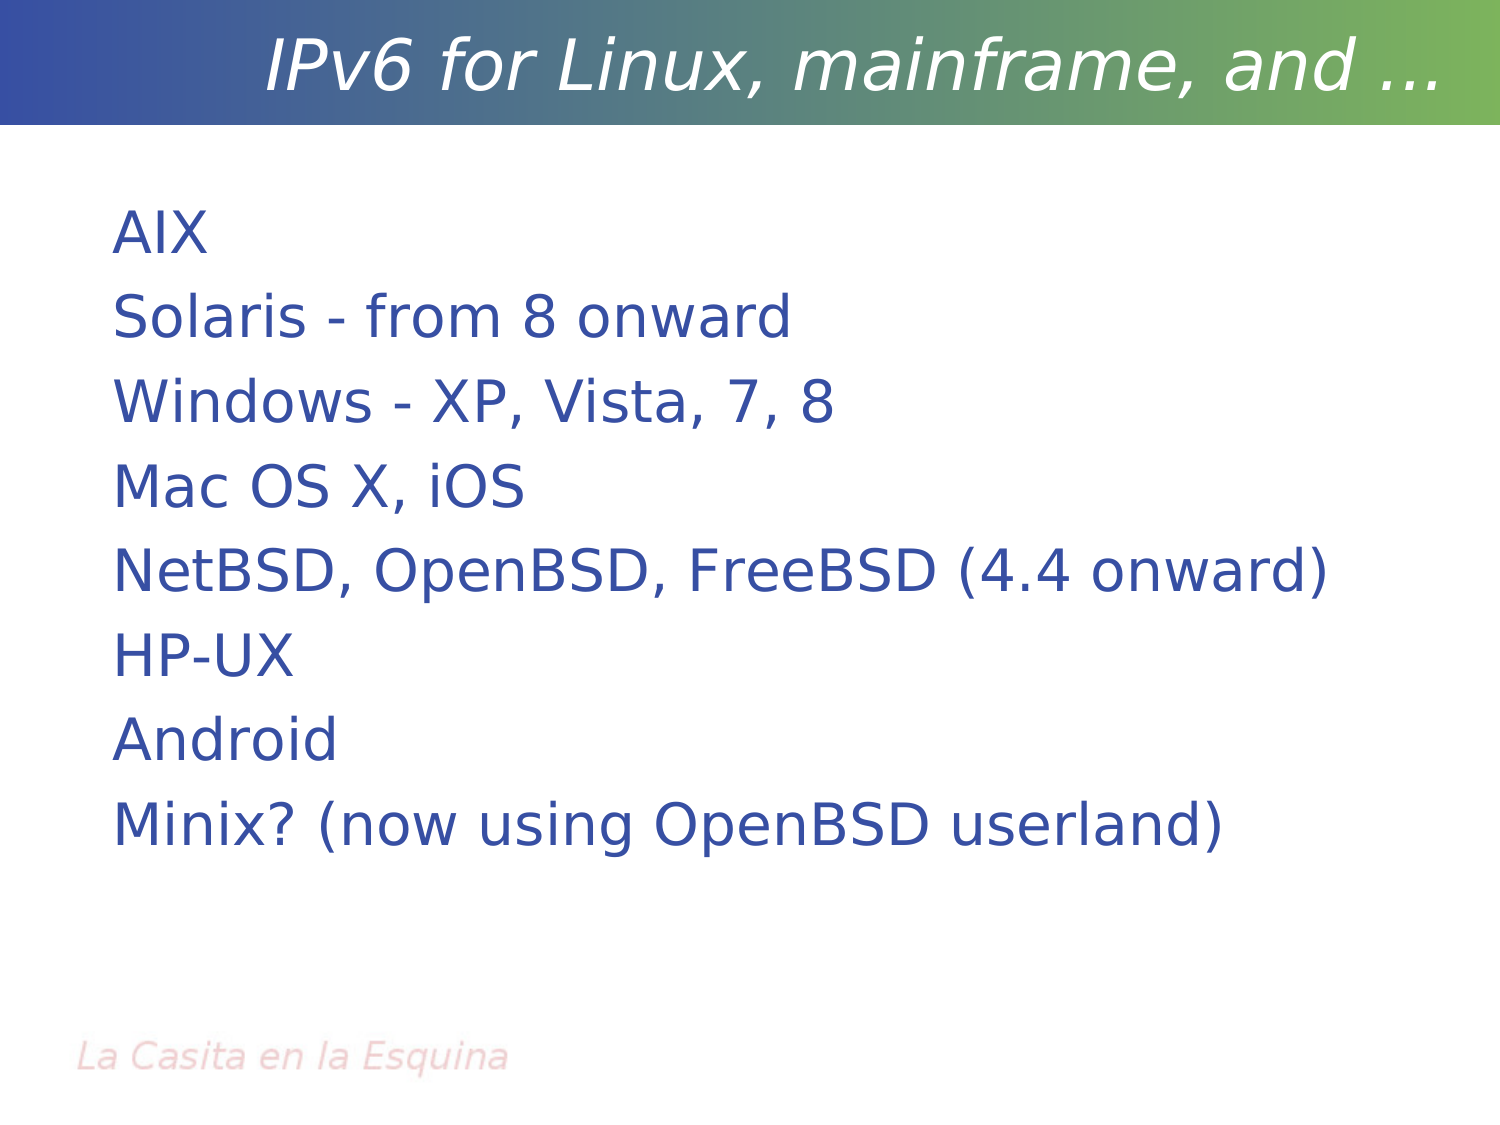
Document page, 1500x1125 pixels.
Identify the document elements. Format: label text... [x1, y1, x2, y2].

title IPv6 for Linux, mainframe, and ... [62, 12, 1463, 113]
picture [45, 1019, 545, 1095]
list AIX Solaris - from 8 onward Windows - XP, Vista, 7, 8 Mac OS X, iOS NetBSD, OpenBSD, FreeBSD (4.4 onward) HP-UX Android Minix? (now using OpenBSD userland) [70, 187, 1438, 988]
